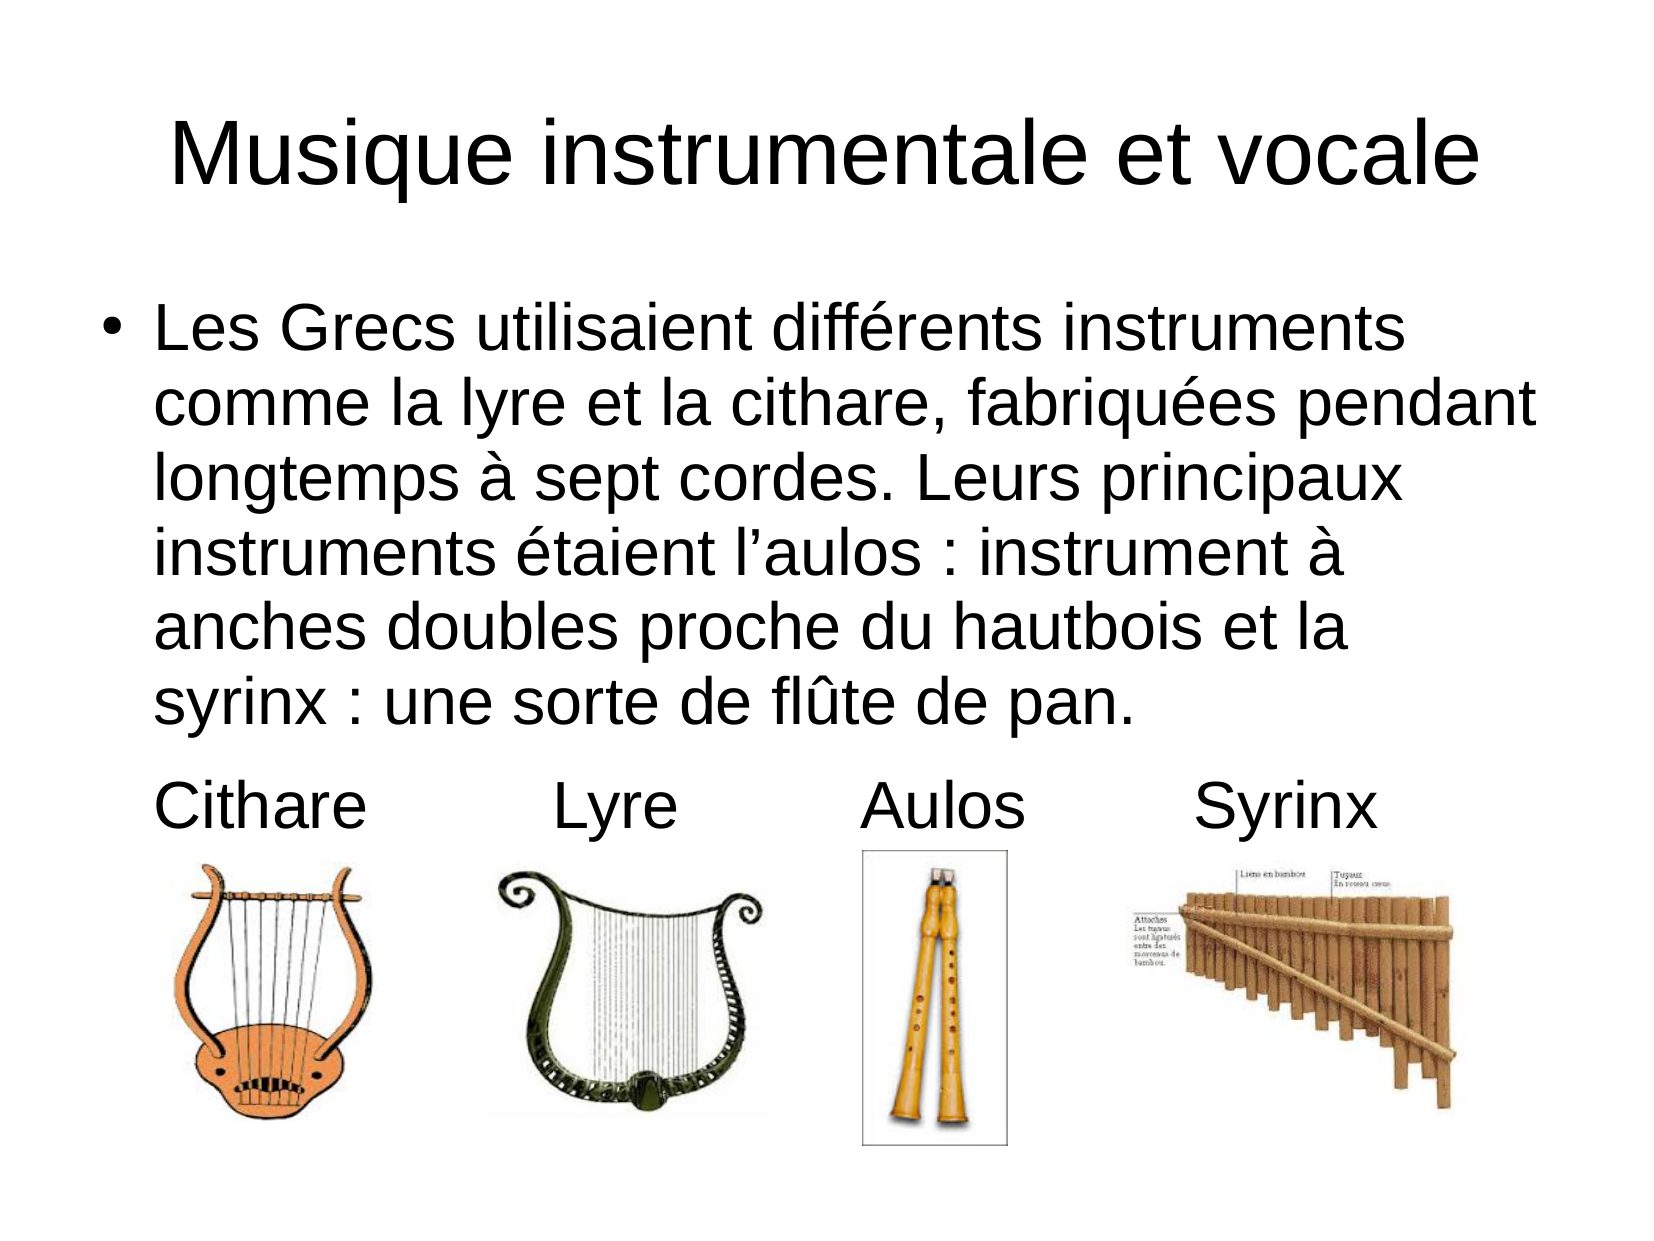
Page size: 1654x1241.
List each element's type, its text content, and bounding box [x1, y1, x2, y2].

list Les Grecs utilisaient différents instruments comme la lyre et la cithare, fabriquées pendant longtemps à sept cordes. Leurs principaux instruments étaient l’aulos : instrument à anches doubles proche du hautbois et la syrinx : une sorte de flûte de pan. Cithare Lyre Aulos Syrinx [82, 290, 1571, 1010]
picture [1126, 861, 1465, 1123]
picture [862, 850, 1008, 1146]
title Musique instrumentale et vocale [82, 49, 1571, 257]
picture [171, 862, 378, 1123]
picture [487, 862, 768, 1123]
